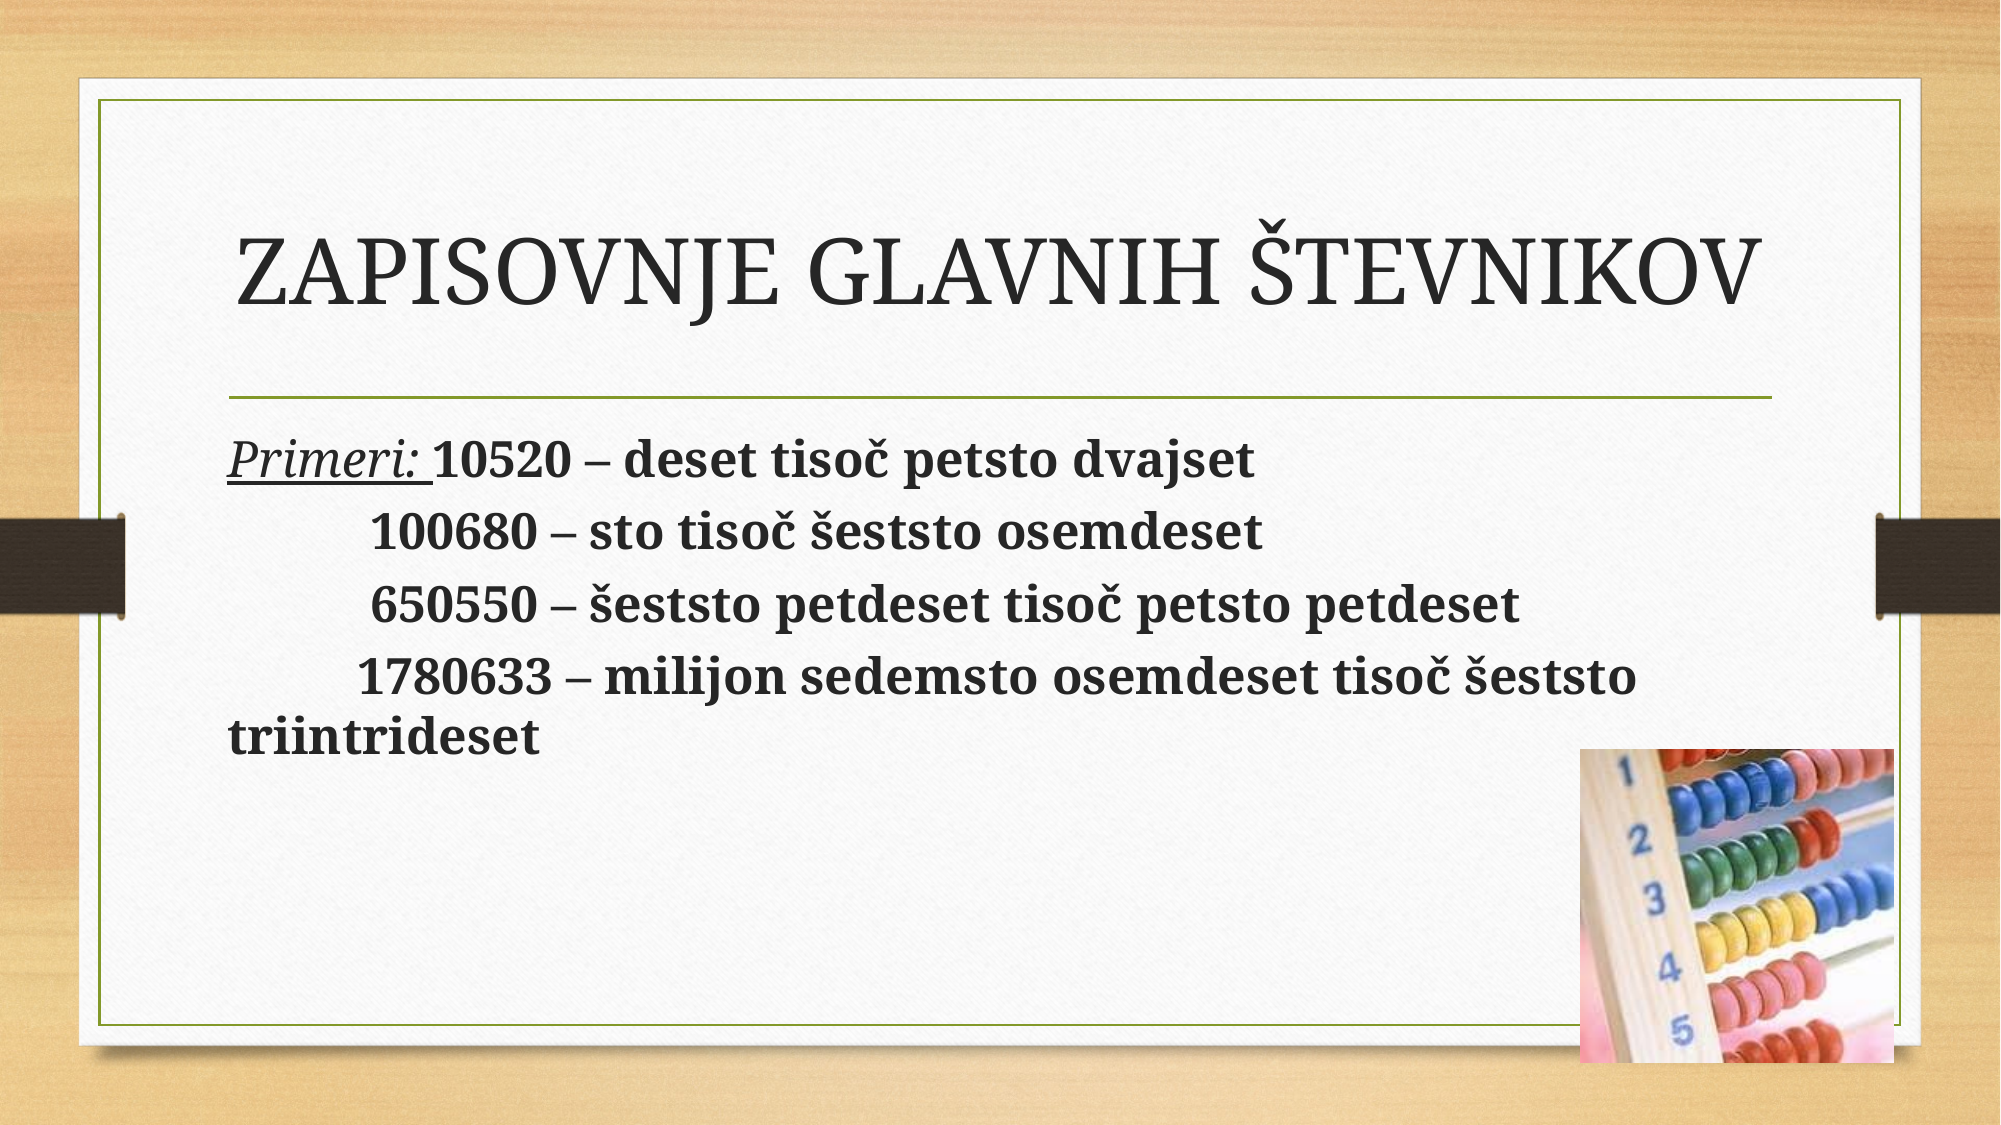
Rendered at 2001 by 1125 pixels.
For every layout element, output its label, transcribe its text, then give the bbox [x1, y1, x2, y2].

title ZAPISOVNJE GLAVNIH ŠTEVNIKOV [212, 161, 1788, 376]
list Primeri: 10520 – deset tisoč petsto dvajset 100680 – sto tisoč šeststo osemdeset 650550 – šeststo petdeset tisoč petsto petdeset 1780633 – milijon sedemsto osemdeset tisoč šeststo triintrideset [212, 419, 1788, 964]
picture [1580, 750, 1894, 1063]
